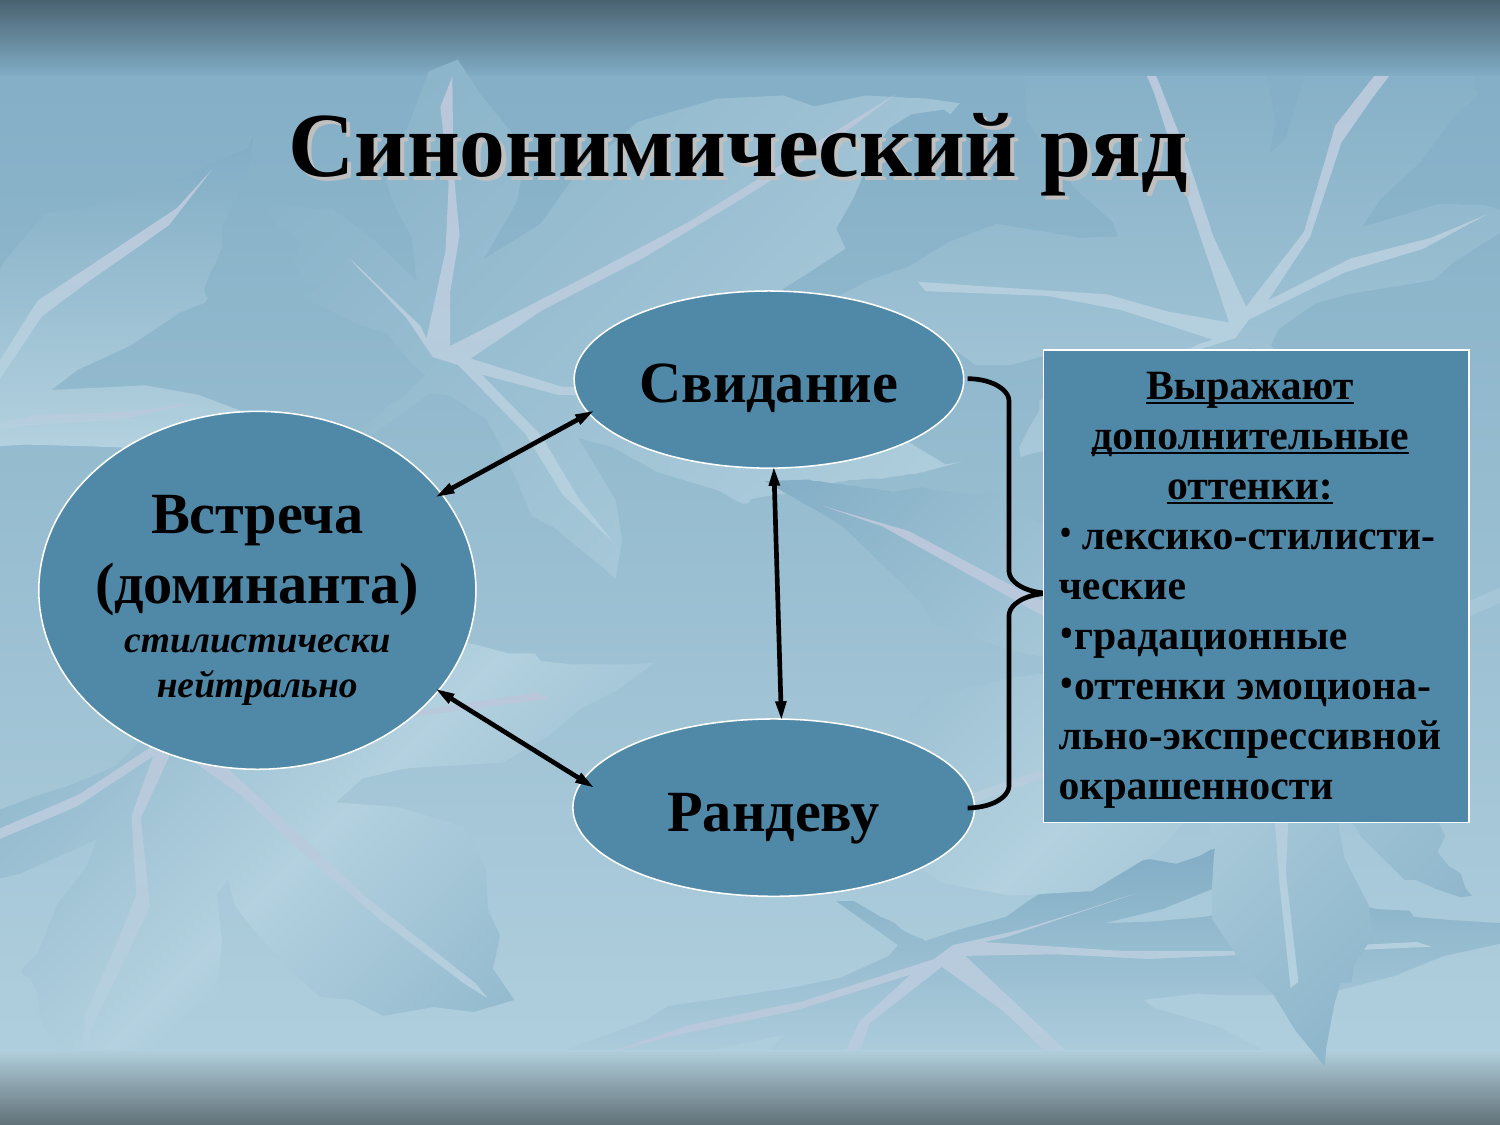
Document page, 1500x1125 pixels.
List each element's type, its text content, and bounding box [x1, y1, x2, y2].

text_box Рандеву [572, 718, 975, 897]
title Синонимический ряд [75, 45, 1426, 234]
text_box Свидание [574, 290, 964, 469]
text_box Встреча (доминанта) стилистически нейтрально [38, 411, 476, 770]
text_box Выражают дополнительные оттенки: лексико-стилисти-ческие градационные оттенки эмоциона-льно-экспрессивной окрашенности [1043, 349, 1469, 823]
